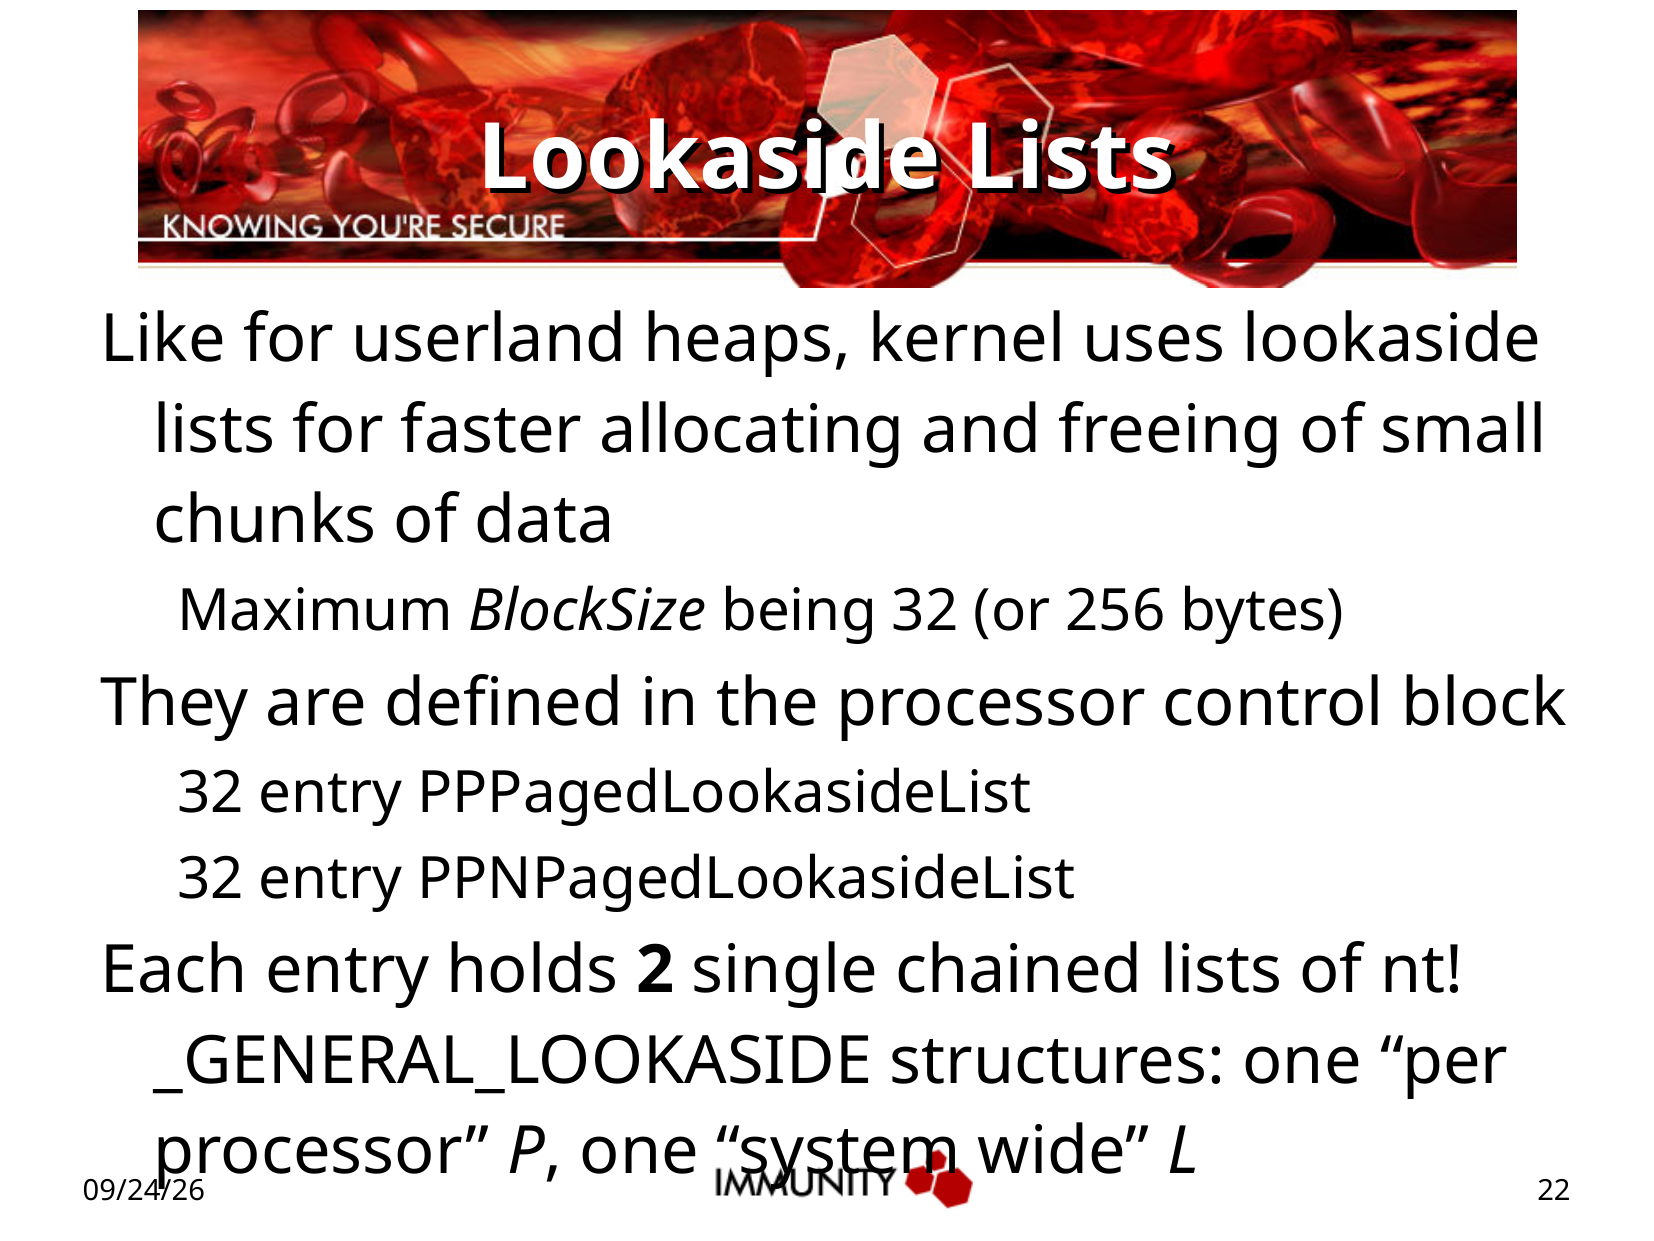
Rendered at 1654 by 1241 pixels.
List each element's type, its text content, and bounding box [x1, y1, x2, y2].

picture [694, 1130, 984, 1235]
picture [138, 250, 1517, 288]
picture [138, 10, 1517, 56]
list Like for userland heaps, kernel uses lookaside lists for faster allocating and freeing of small chunks of data Maximum BlockSize being 32 (or 256 bytes) They are defined in the processor control block 32 entry PPPagedLookasideList 32 entry PPNPagedLookasideList Each entry holds 2 single chained lists of nt!_GENERAL_LOOKASIDE structures: one “per processor” P, one “system wide” L [82, 290, 1571, 1096]
title Lookaside Lists [82, 56, 1571, 250]
